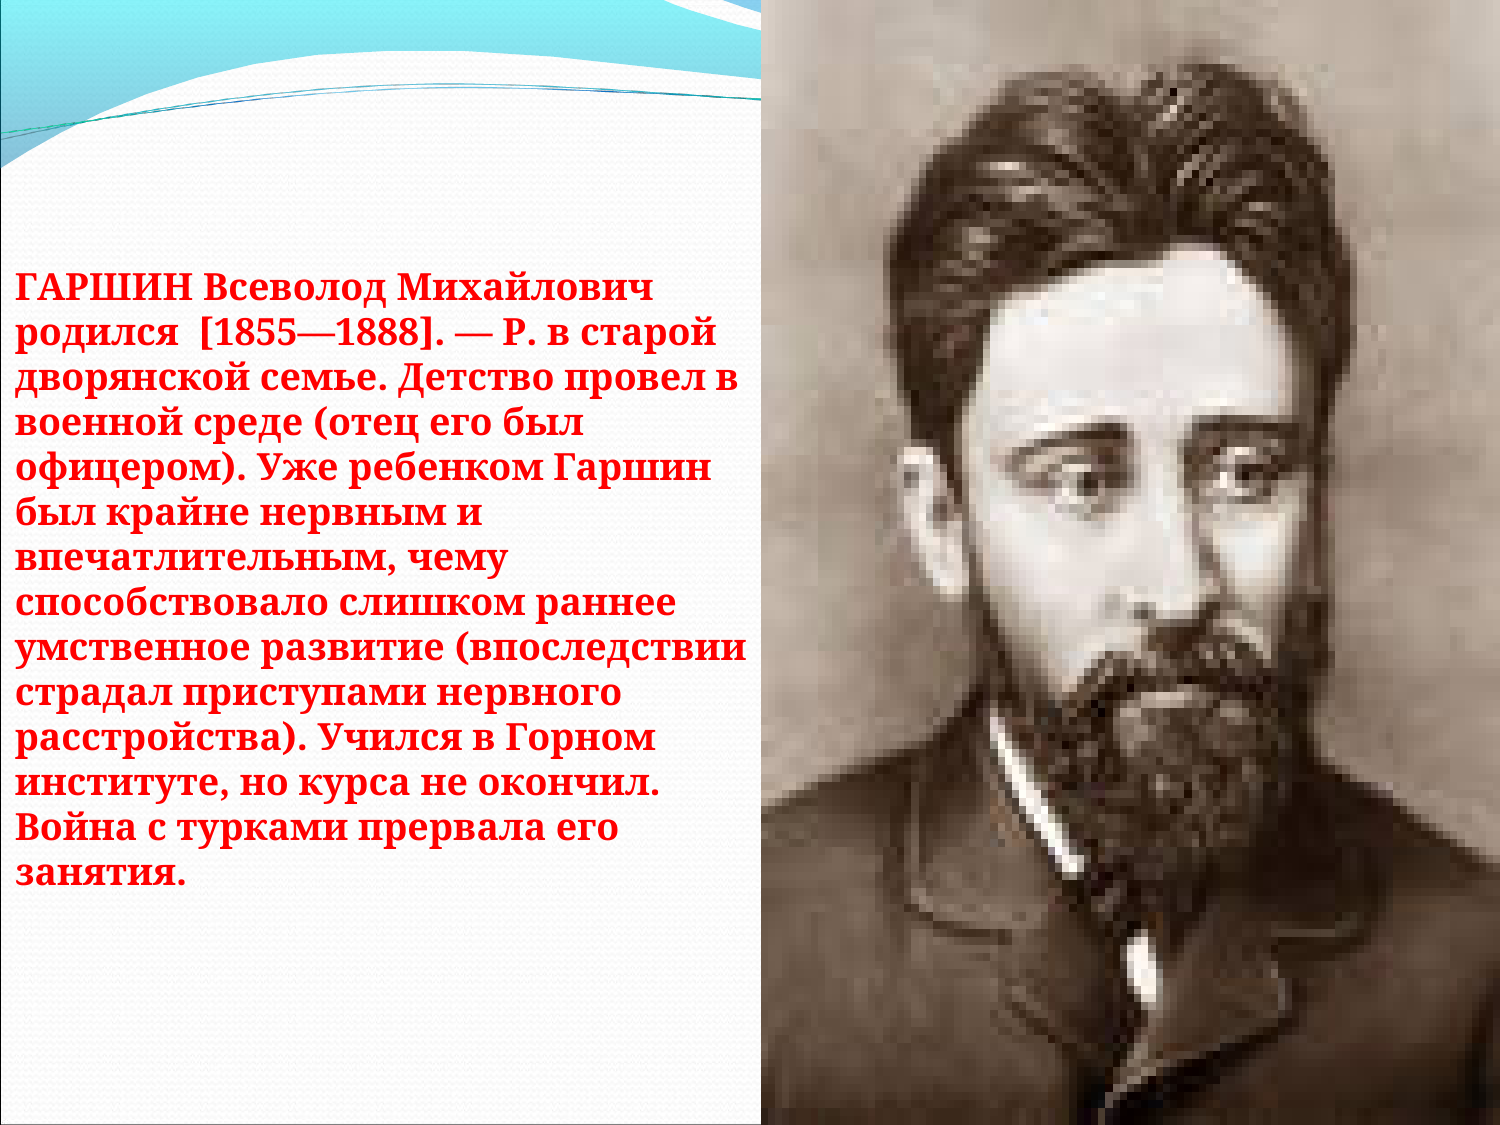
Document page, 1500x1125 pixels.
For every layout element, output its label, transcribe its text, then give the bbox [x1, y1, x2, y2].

text_box ГАРШИН Всеволод Михайлович родился [1855—1888]. — Р. в старой дворянской семье. Детство провел в военной среде (отец его был офицером). Уже ребенком Гаршин был крайне нервным и впечатлительным, чему способствовало слишком раннее умственное развитие (впоследствии страдал приступами нервного расстройства). Учился в Горном институте, но курса не окончил. Война с турками прервала его занятия. [0, 255, 761, 901]
picture [0, 0, 1500, 1125]
